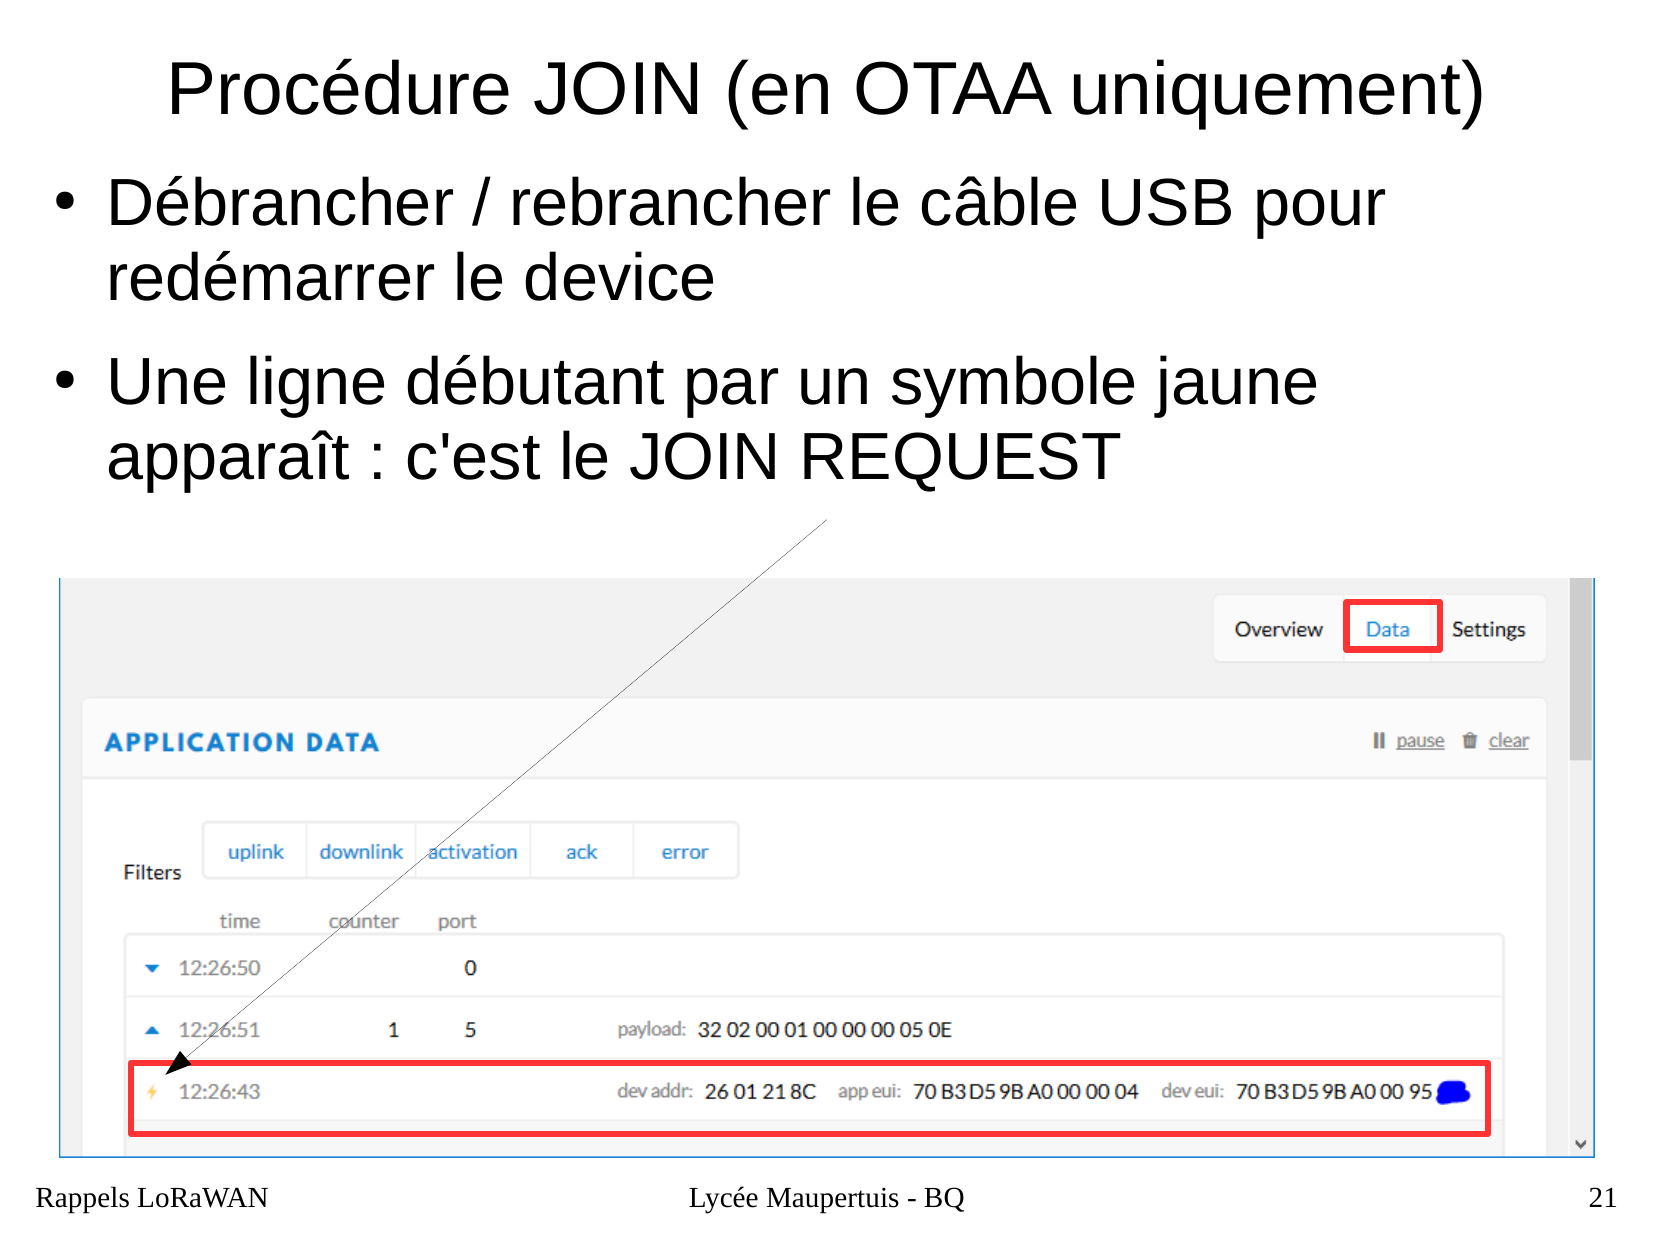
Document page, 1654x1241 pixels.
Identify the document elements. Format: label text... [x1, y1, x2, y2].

list Débrancher / rebrancher le câble USB pour redémarrer le device Une ligne débutant par un symbole jaune apparaît : c'est le JOIN REQUEST [35, 165, 1619, 579]
picture [59, 579, 1595, 1158]
picture [134, 1066, 1485, 1131]
title Procédure JOIN (en OTAA uniquement) [35, 35, 1619, 142]
